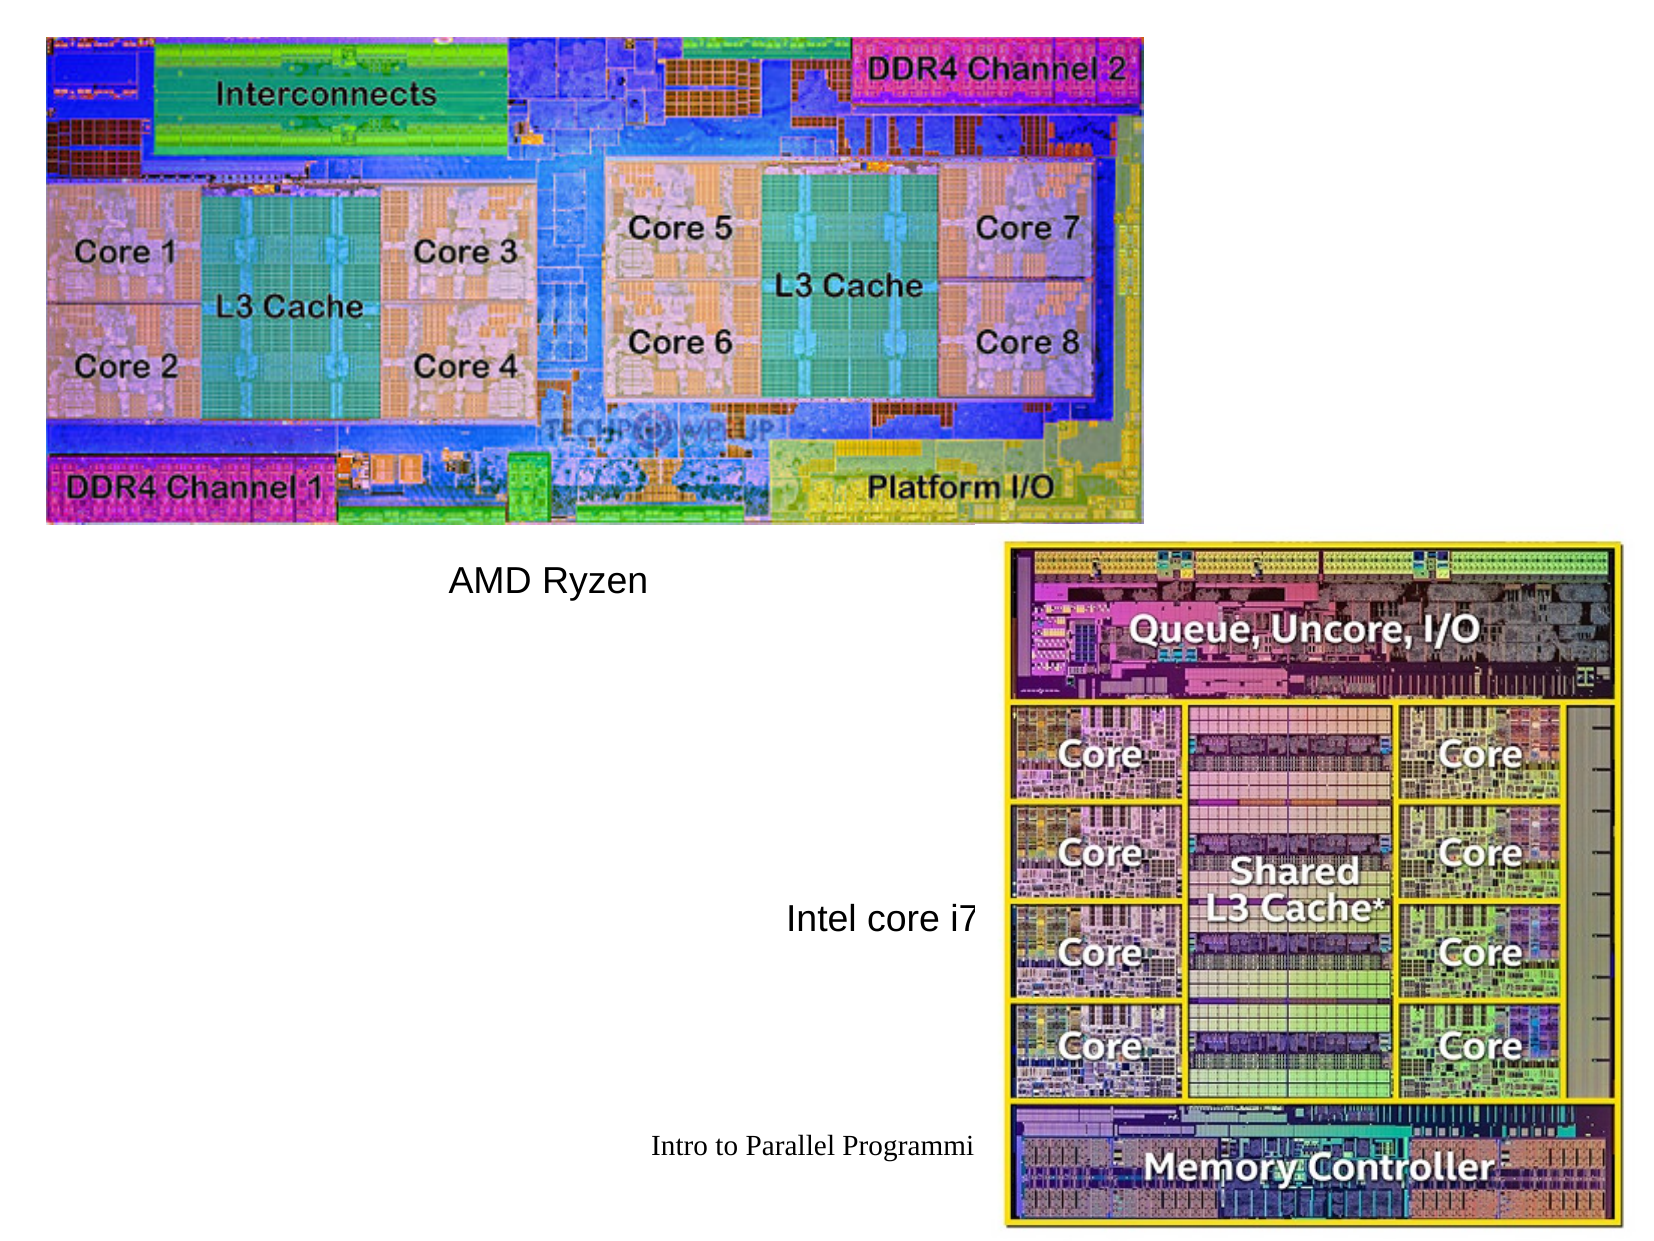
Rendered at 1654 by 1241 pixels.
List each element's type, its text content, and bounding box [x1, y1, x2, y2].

text_box Intel core i7 [787, 898, 975, 938]
text_box AMD Ryzen [450, 560, 676, 601]
picture [46, 37, 1651, 1241]
